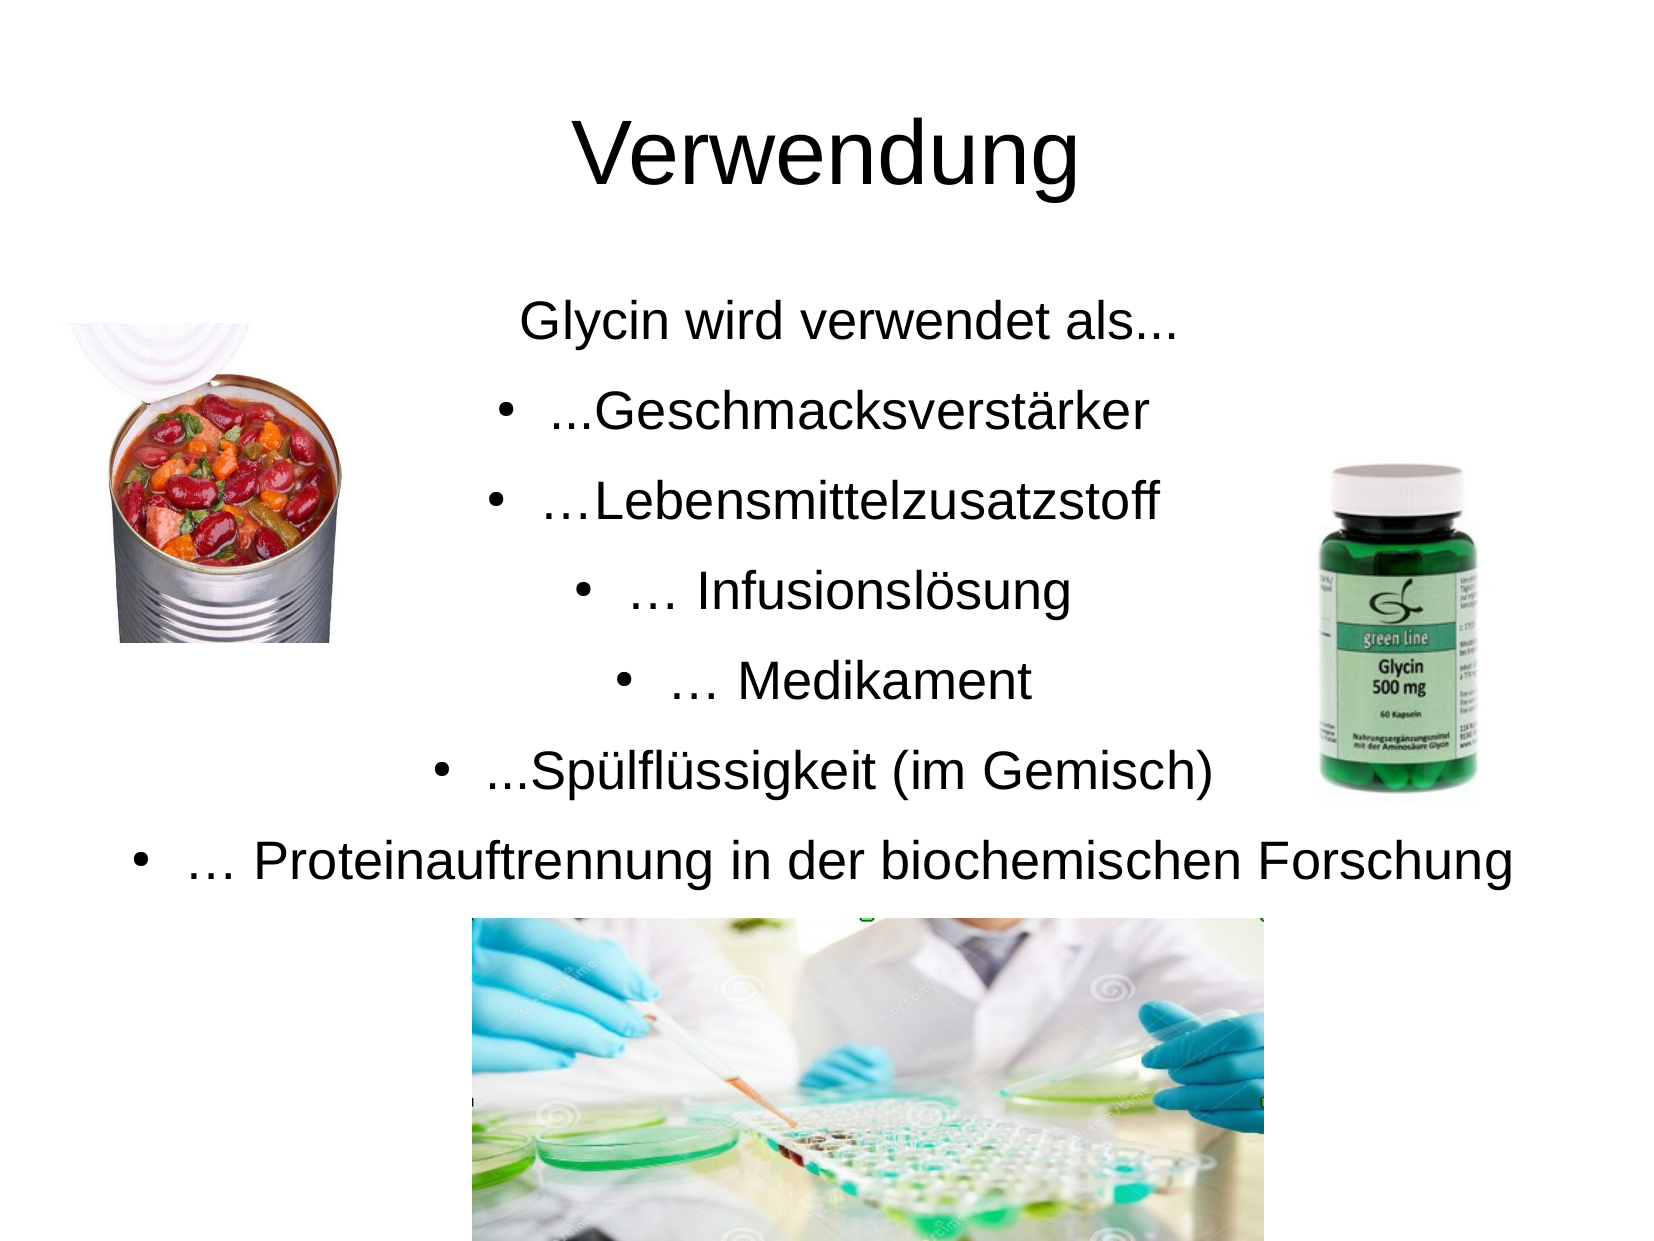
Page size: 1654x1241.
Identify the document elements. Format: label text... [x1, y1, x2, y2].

title Verwendung [82, 49, 1571, 257]
picture [472, 918, 1264, 1241]
picture [48, 323, 396, 643]
picture [1228, 455, 1569, 804]
list Glycin wird verwendet als... ...Geschmacksverstärker …Lebensmittelzusatzstoff … Infusionslösung … Medikament ...Spülflüssigkeit (im Gemisch) … Proteinauftrennung in der biochemischen Forschung [70, 290, 1559, 1109]
